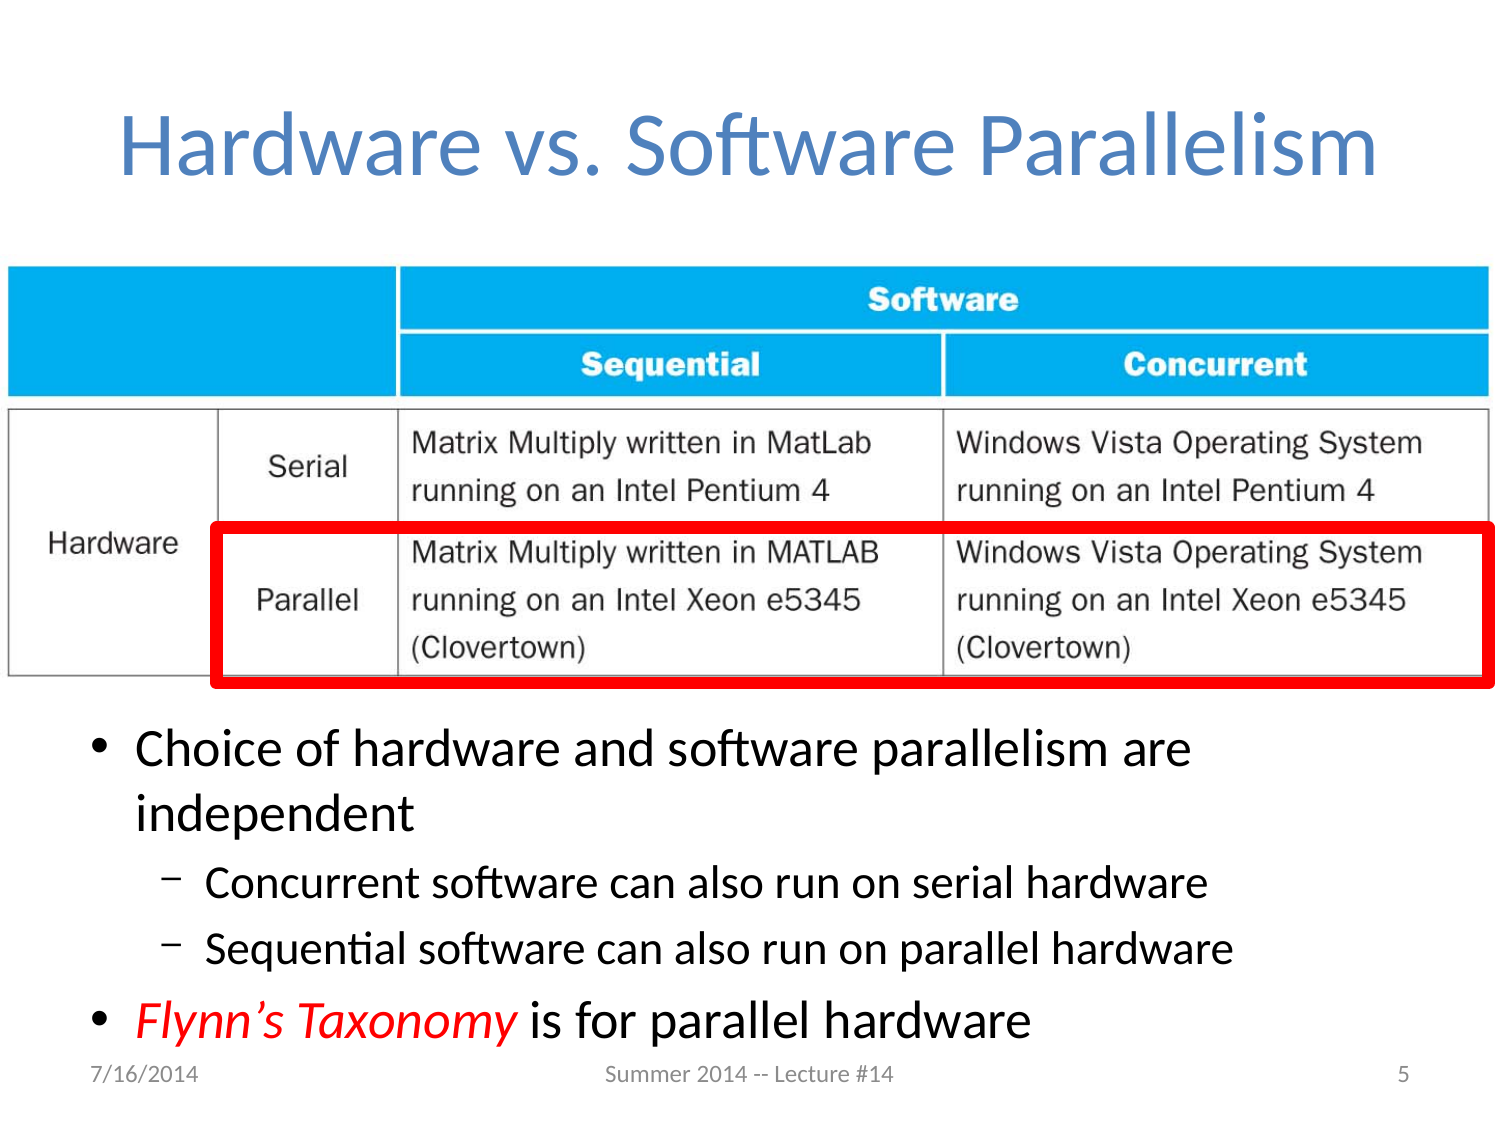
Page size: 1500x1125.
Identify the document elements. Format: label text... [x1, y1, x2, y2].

slide_number <number> [1074, 1042, 1425, 1103]
slide_number 7/16/2014 [75, 1042, 425, 1103]
title Hardware vs. Software Parallelism [75, 45, 1425, 233]
list Choice of hardware and software parallelism are independent Concurrent software can also run on serial hardware Sequential software can also run on parallel hardware Flynn’s Taxonomy is for parallel hardware [75, 705, 1425, 1065]
picture [0, 254, 1500, 693]
footer Summer 2014 -- Lecture #14 [512, 1042, 988, 1103]
